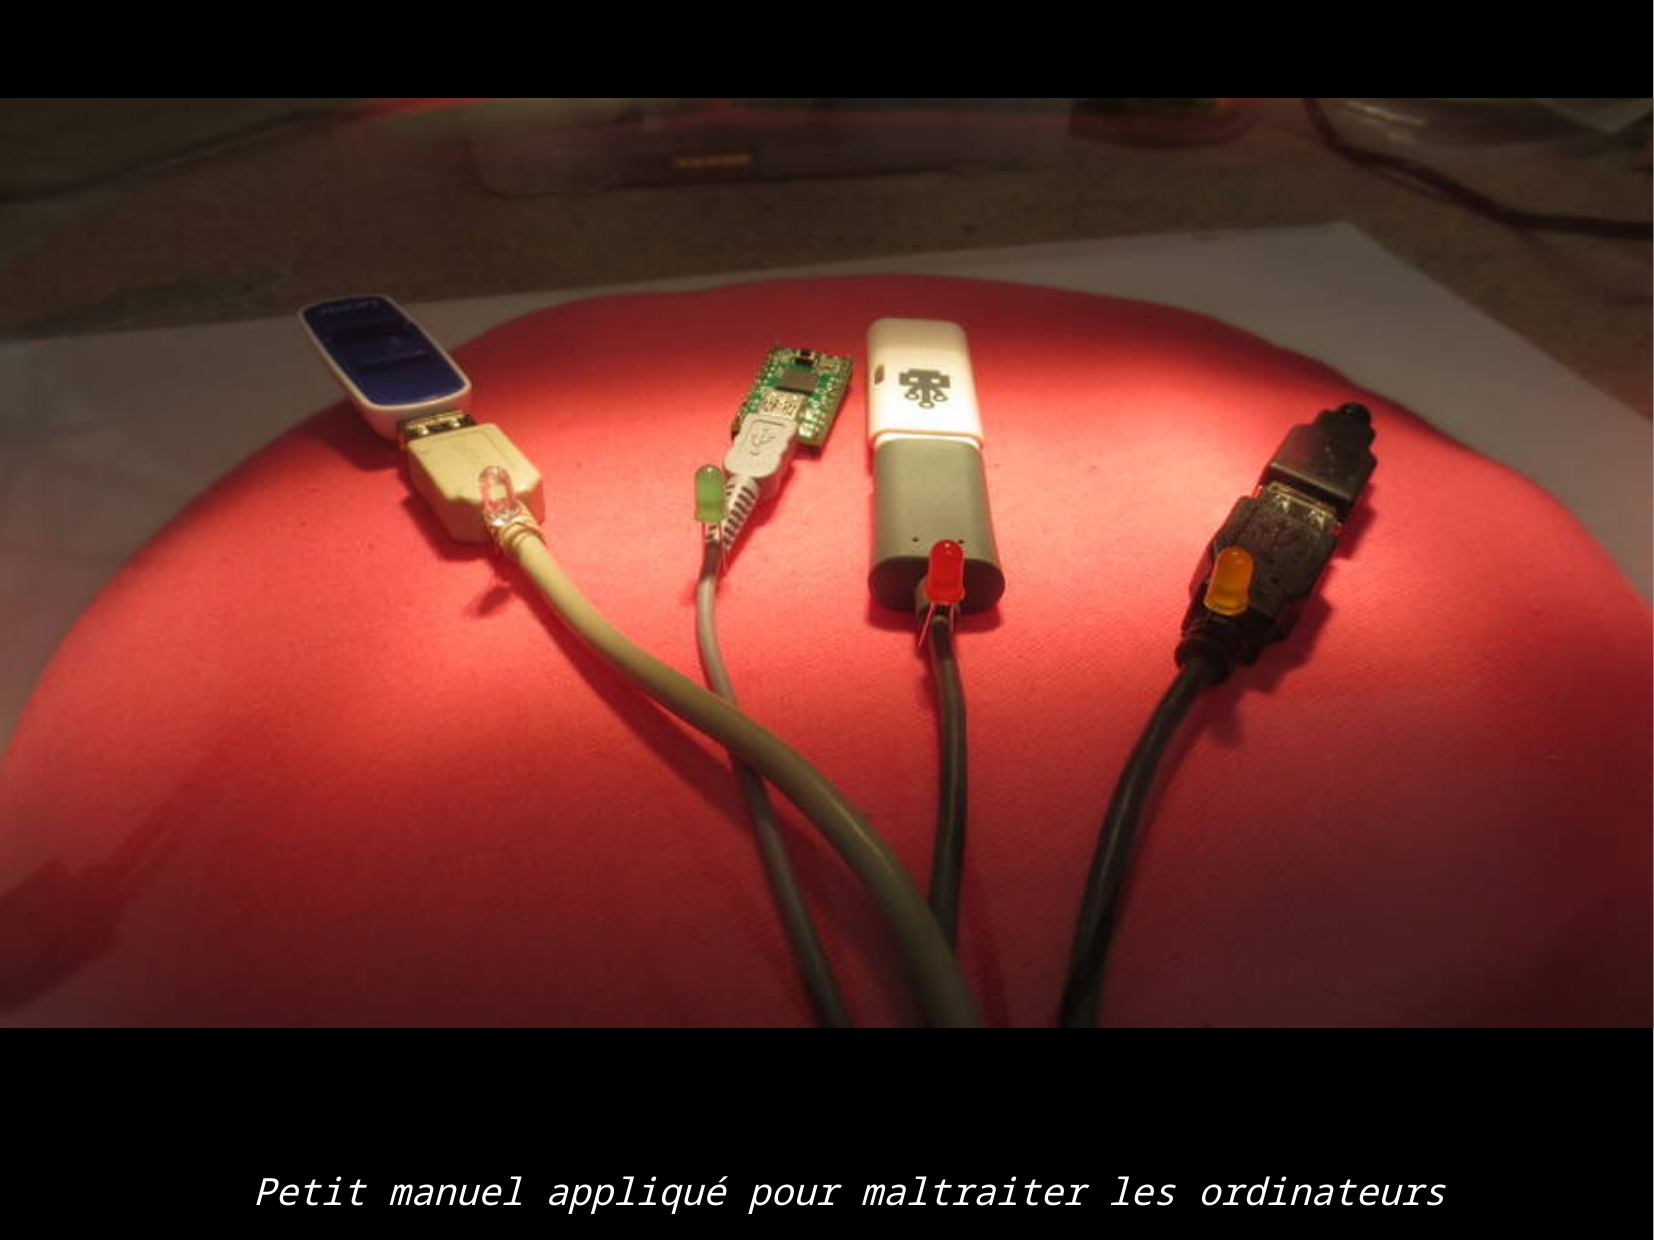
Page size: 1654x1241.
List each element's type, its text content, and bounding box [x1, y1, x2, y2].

picture [0, 98, 1654, 1028]
text_box Petit manuel appliqué pour maltraiter les ordinateurs [238, 1157, 1461, 1217]
